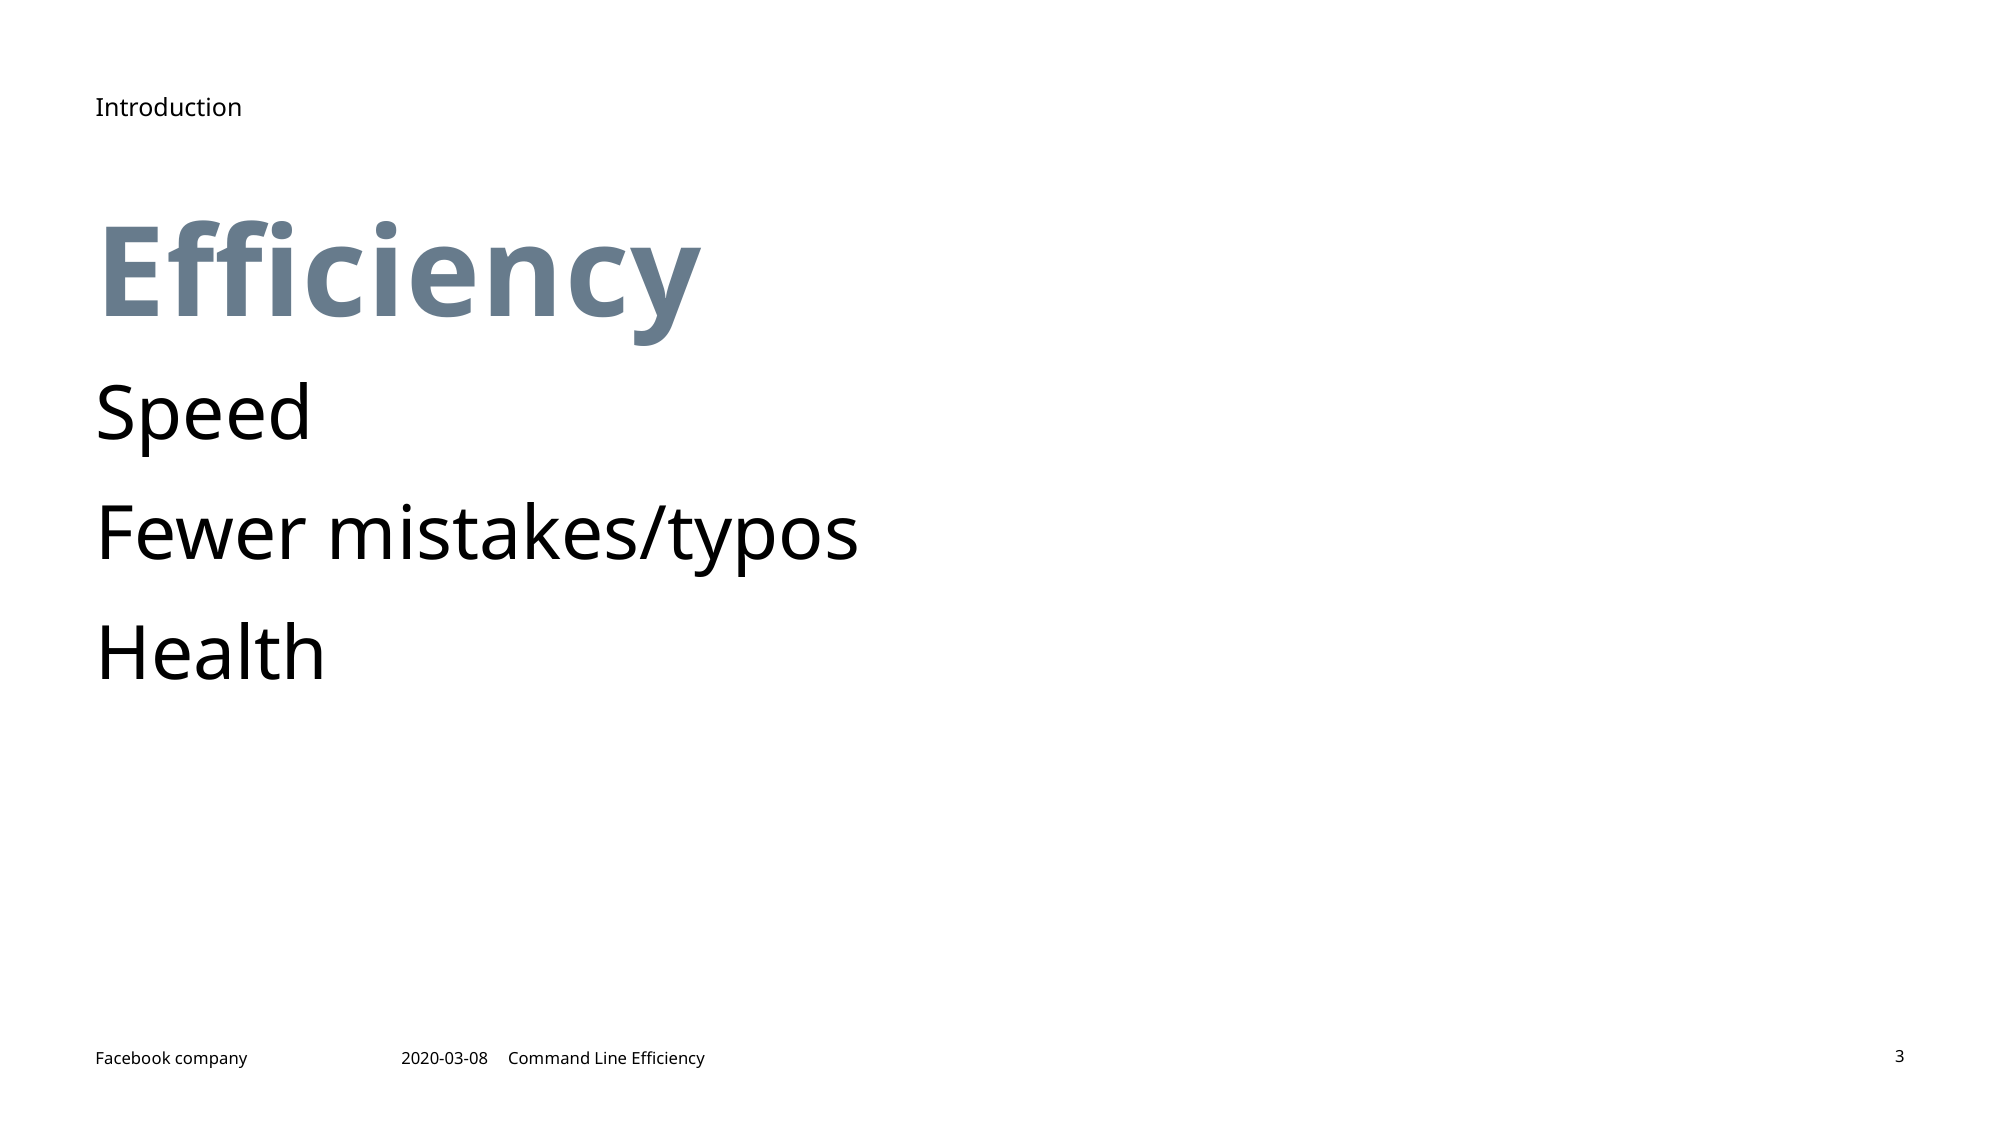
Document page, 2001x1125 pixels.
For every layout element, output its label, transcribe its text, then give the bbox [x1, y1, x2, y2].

footer Command Line Efficiency [508, 1047, 1294, 1068]
slide_number 2020-03-08 [401, 1047, 508, 1068]
slide_number 35 [1840, 1047, 1905, 1068]
list Speed Fewer mistakes/typos Health [95, 355, 1905, 820]
title Efficiency [95, 176, 1905, 333]
list Introduction [95, 88, 988, 119]
